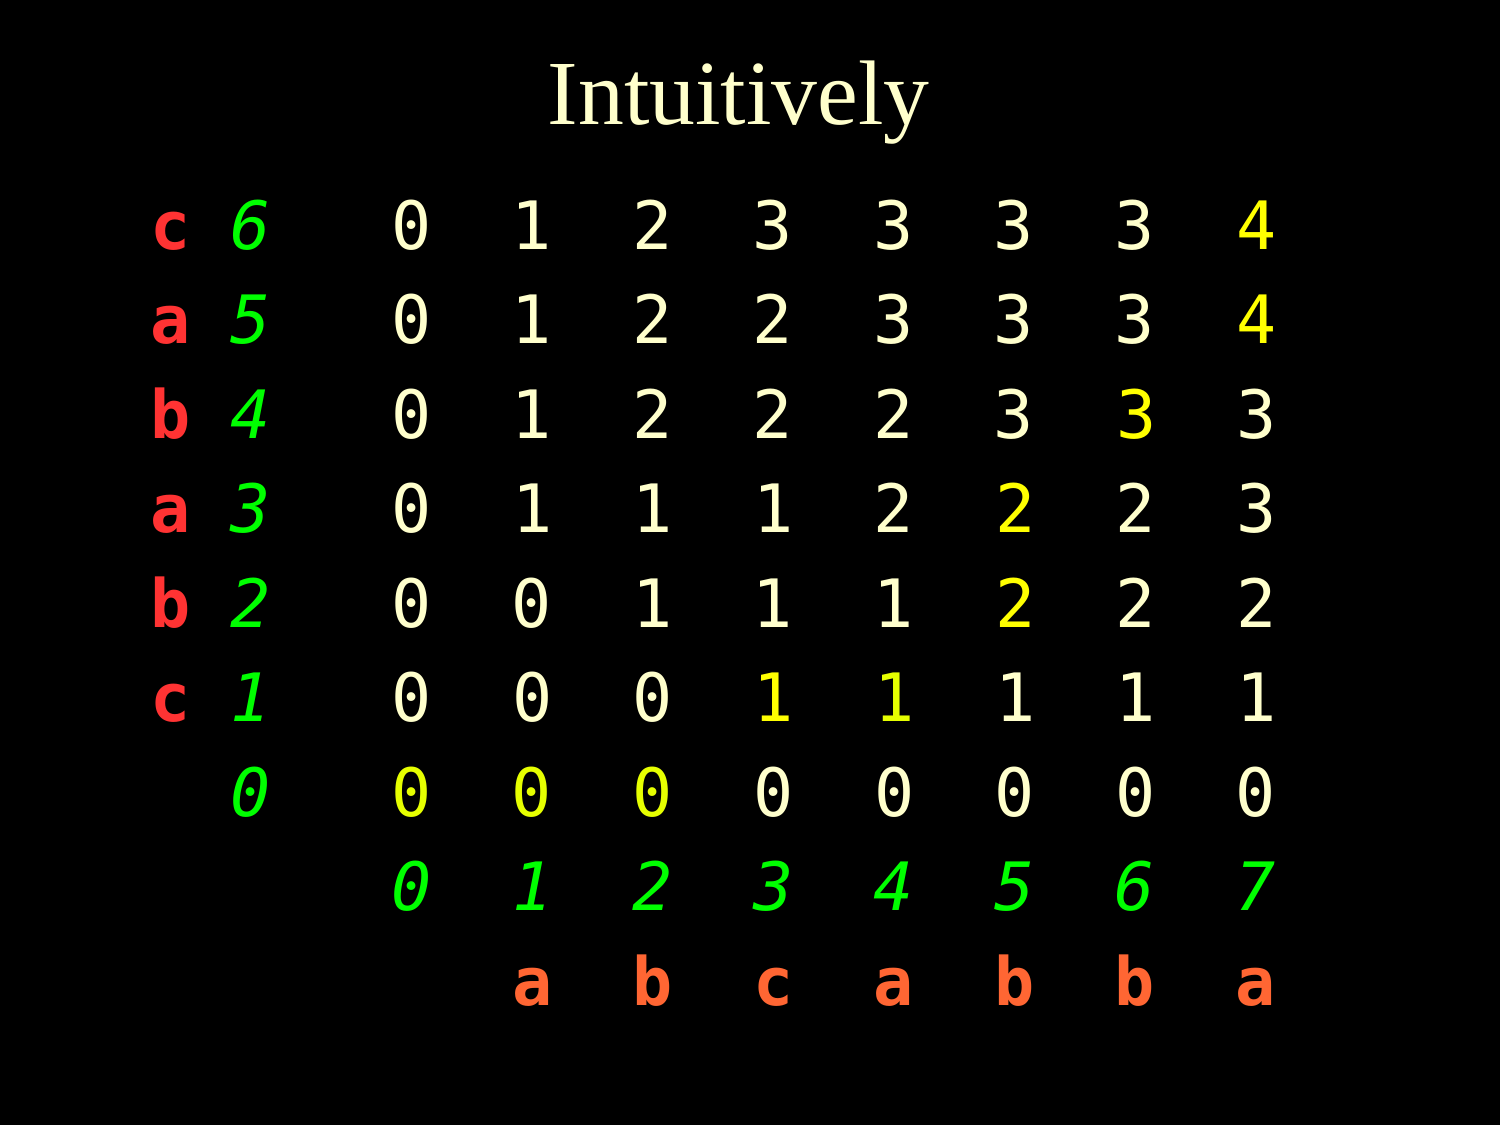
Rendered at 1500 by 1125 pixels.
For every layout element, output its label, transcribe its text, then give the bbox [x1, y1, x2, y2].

title Intuitively [22, 37, 1480, 150]
list c 6 0 1 2 3 3 3 3 4 a 5 0 1 2 2 3 3 3 4 b 4 0 1 2 2 2 3 3 3 a 3 0 1 1 1 2 2 2 3 b 2 0 0 1 1 1 2 2 2 c 1 0 0 0 1 1 1 1 1 0 0 0 0 0 0 0 0 0 0 1 2 3 4 5 6 7 a b c a b b a [150, 187, 1422, 1086]
